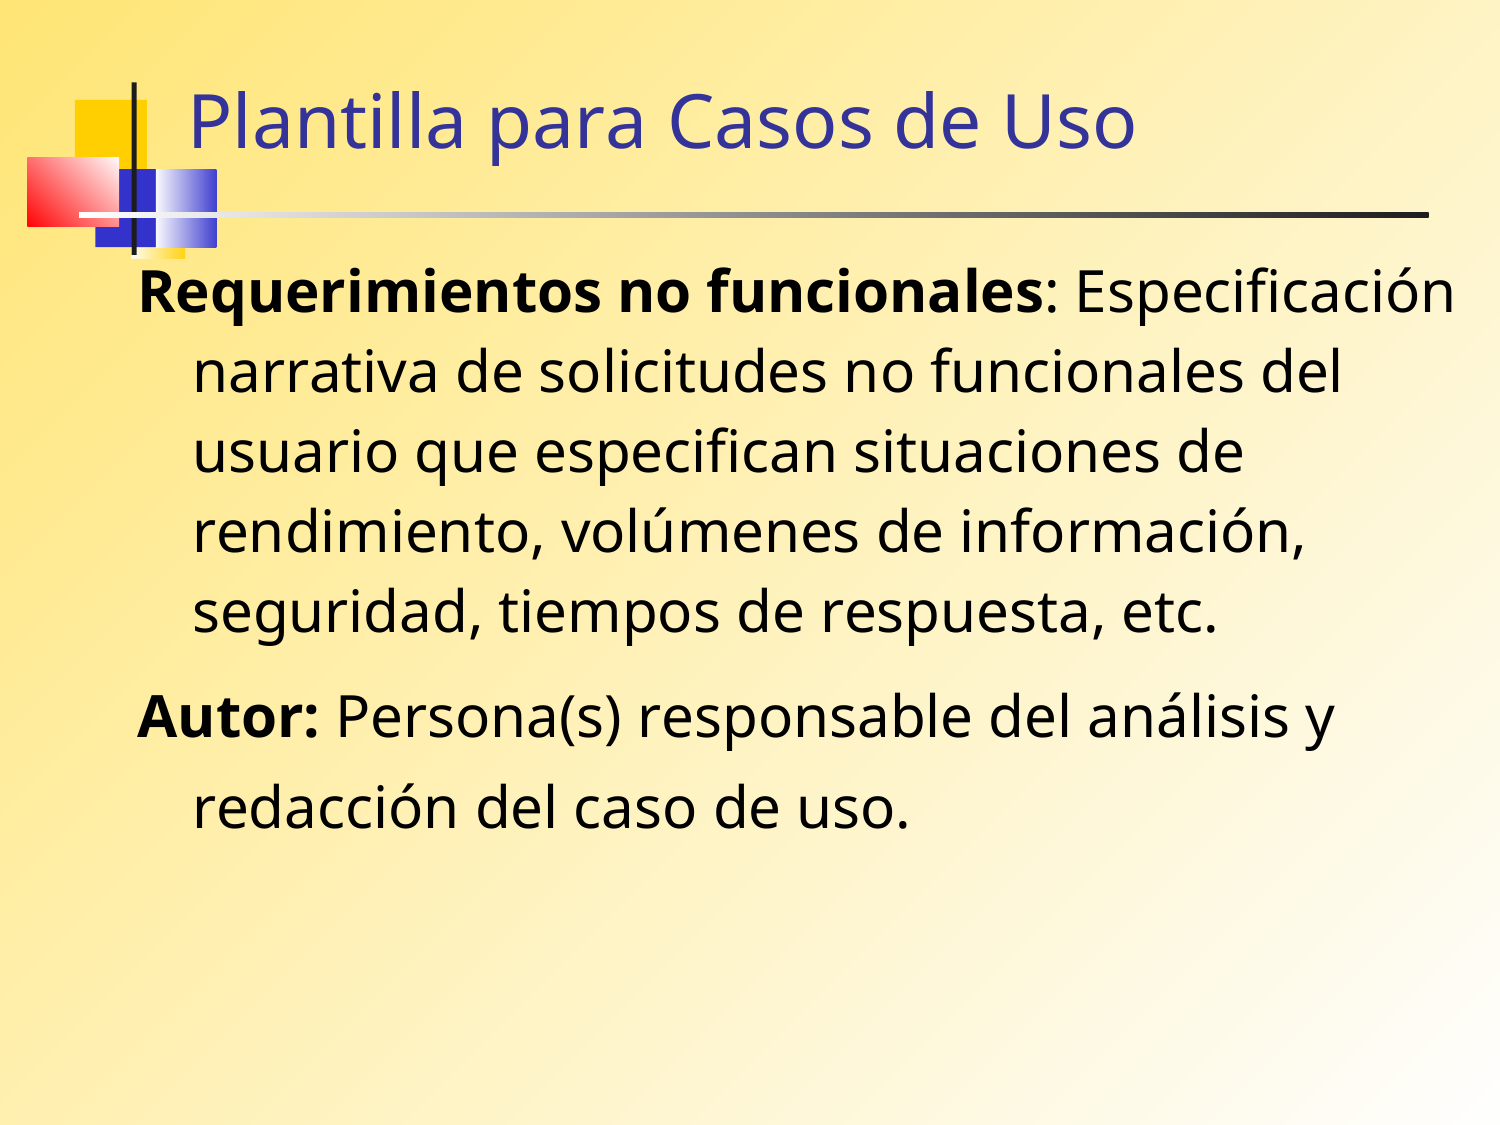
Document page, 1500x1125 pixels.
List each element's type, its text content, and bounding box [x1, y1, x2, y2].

title Plantilla para Casos de Uso [187, 37, 1465, 200]
list Requerimientos no funcionales: Especificación narrativa de solicitudes no funcionales del usuario que especifican situaciones de rendimiento, volúmenes de información, seguridad, tiempos de respuesta, etc. Autor: Persona(s) responsable del análisis y redacción del caso de uso. [137, 249, 1462, 998]
